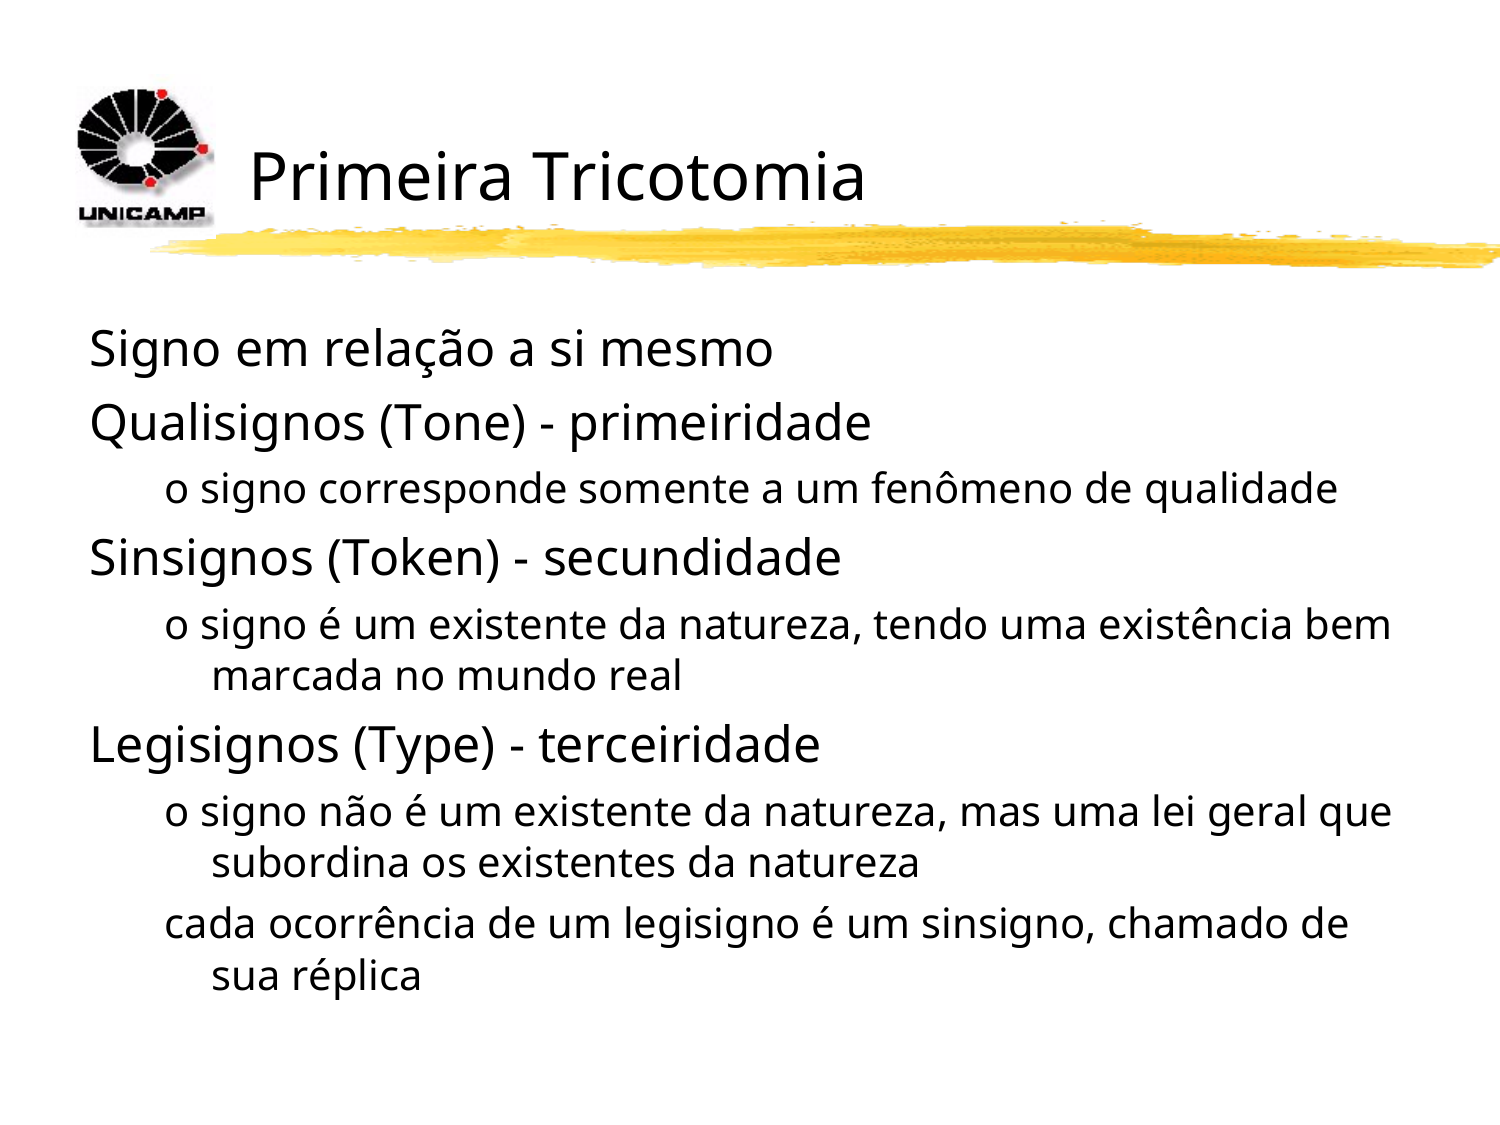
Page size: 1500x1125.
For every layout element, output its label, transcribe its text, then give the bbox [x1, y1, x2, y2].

picture [75, 74, 1500, 279]
title Primeira Tricotomia [233, 37, 1434, 225]
list Signo em relação a si mesmo Qualisignos (Tone) - primeiridade o signo corresponde somente a um fenômeno de qualidade Sinsignos (Token) - secundidade o signo é um existente da natureza, tendo uma existência bem marcada no mundo real Legisignos (Type) - terceiridade o signo não é um existente da natureza, mas uma lei geral que subordina os existentes da natureza cada ocorrência de um legisigno é um sinsigno, chamado de sua réplica [74, 309, 1417, 994]
